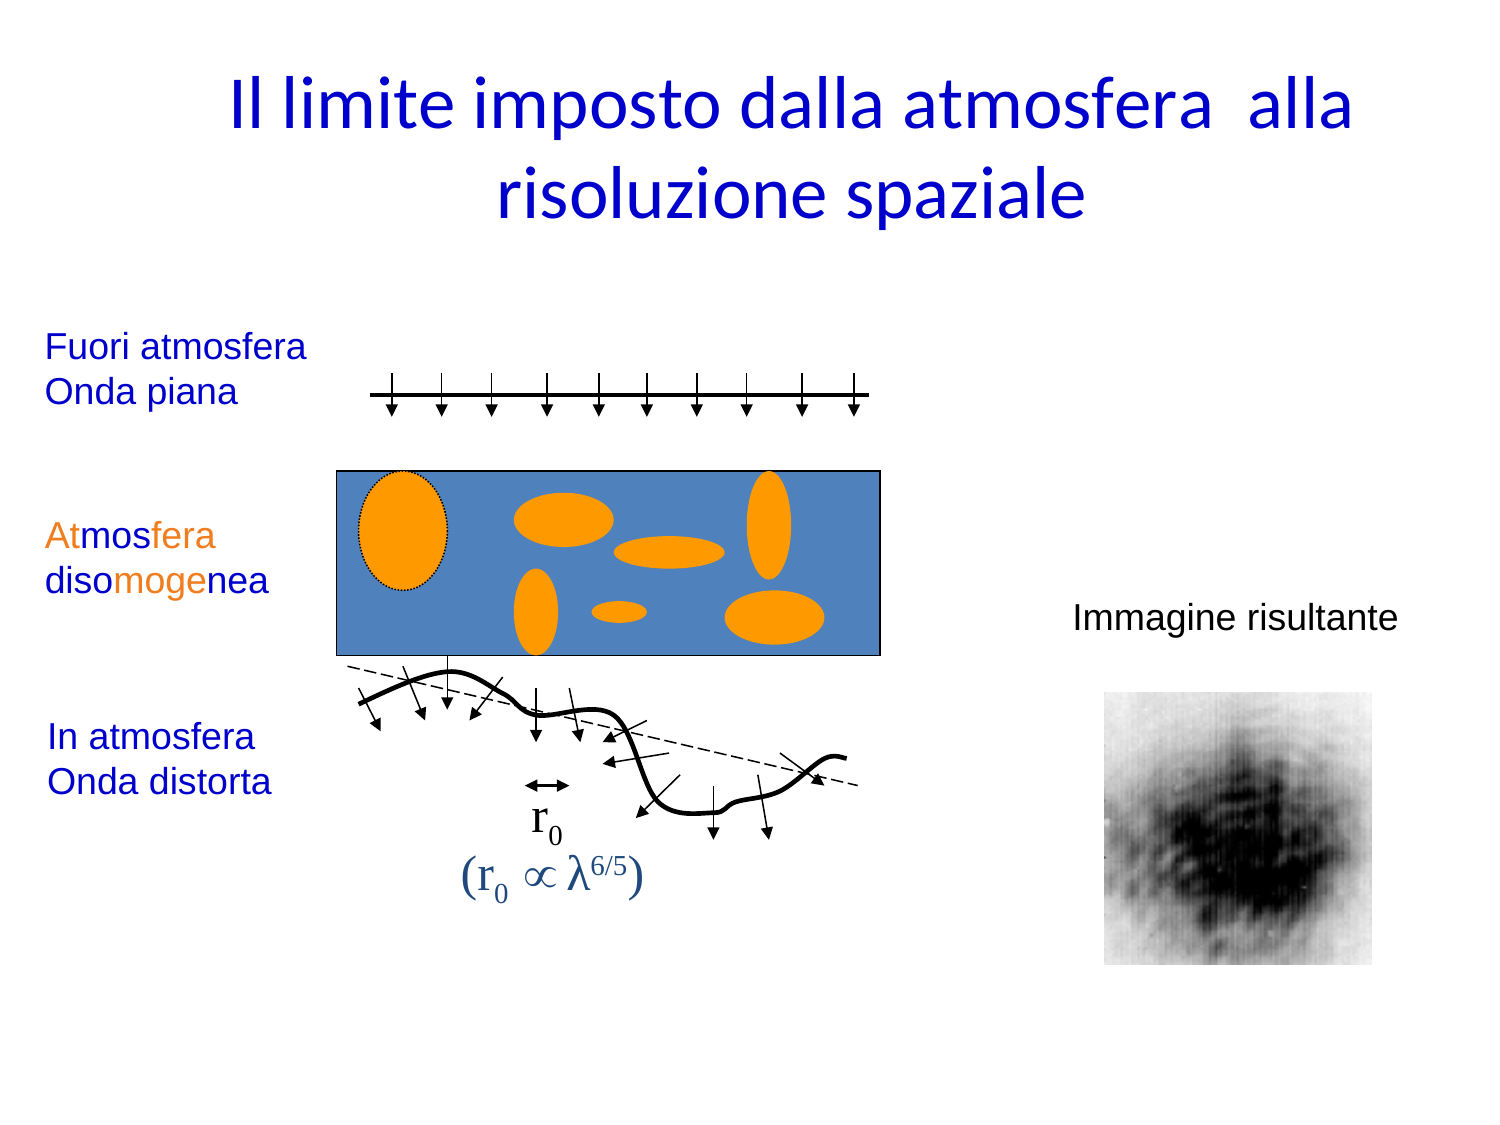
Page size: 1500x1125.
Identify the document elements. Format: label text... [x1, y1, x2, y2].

picture [1104, 692, 1372, 965]
text_box r0 [493, 774, 601, 833]
text_box r0 [552, 827, 559, 833]
text_box Fuori atmosfera Onda piana [29, 314, 322, 420]
text_box (r0  λ6/5) [425, 833, 680, 917]
title Il limite imposto dalla atmosfera alla risoluzione spaziale [183, 30, 1402, 256]
text_box Atmosfera disomogenea [30, 503, 284, 609]
text_box [336, 471, 880, 656]
text_box In atmosfera Onda distorta [32, 704, 287, 810]
text_box Immagine risultante [1057, 585, 1414, 646]
